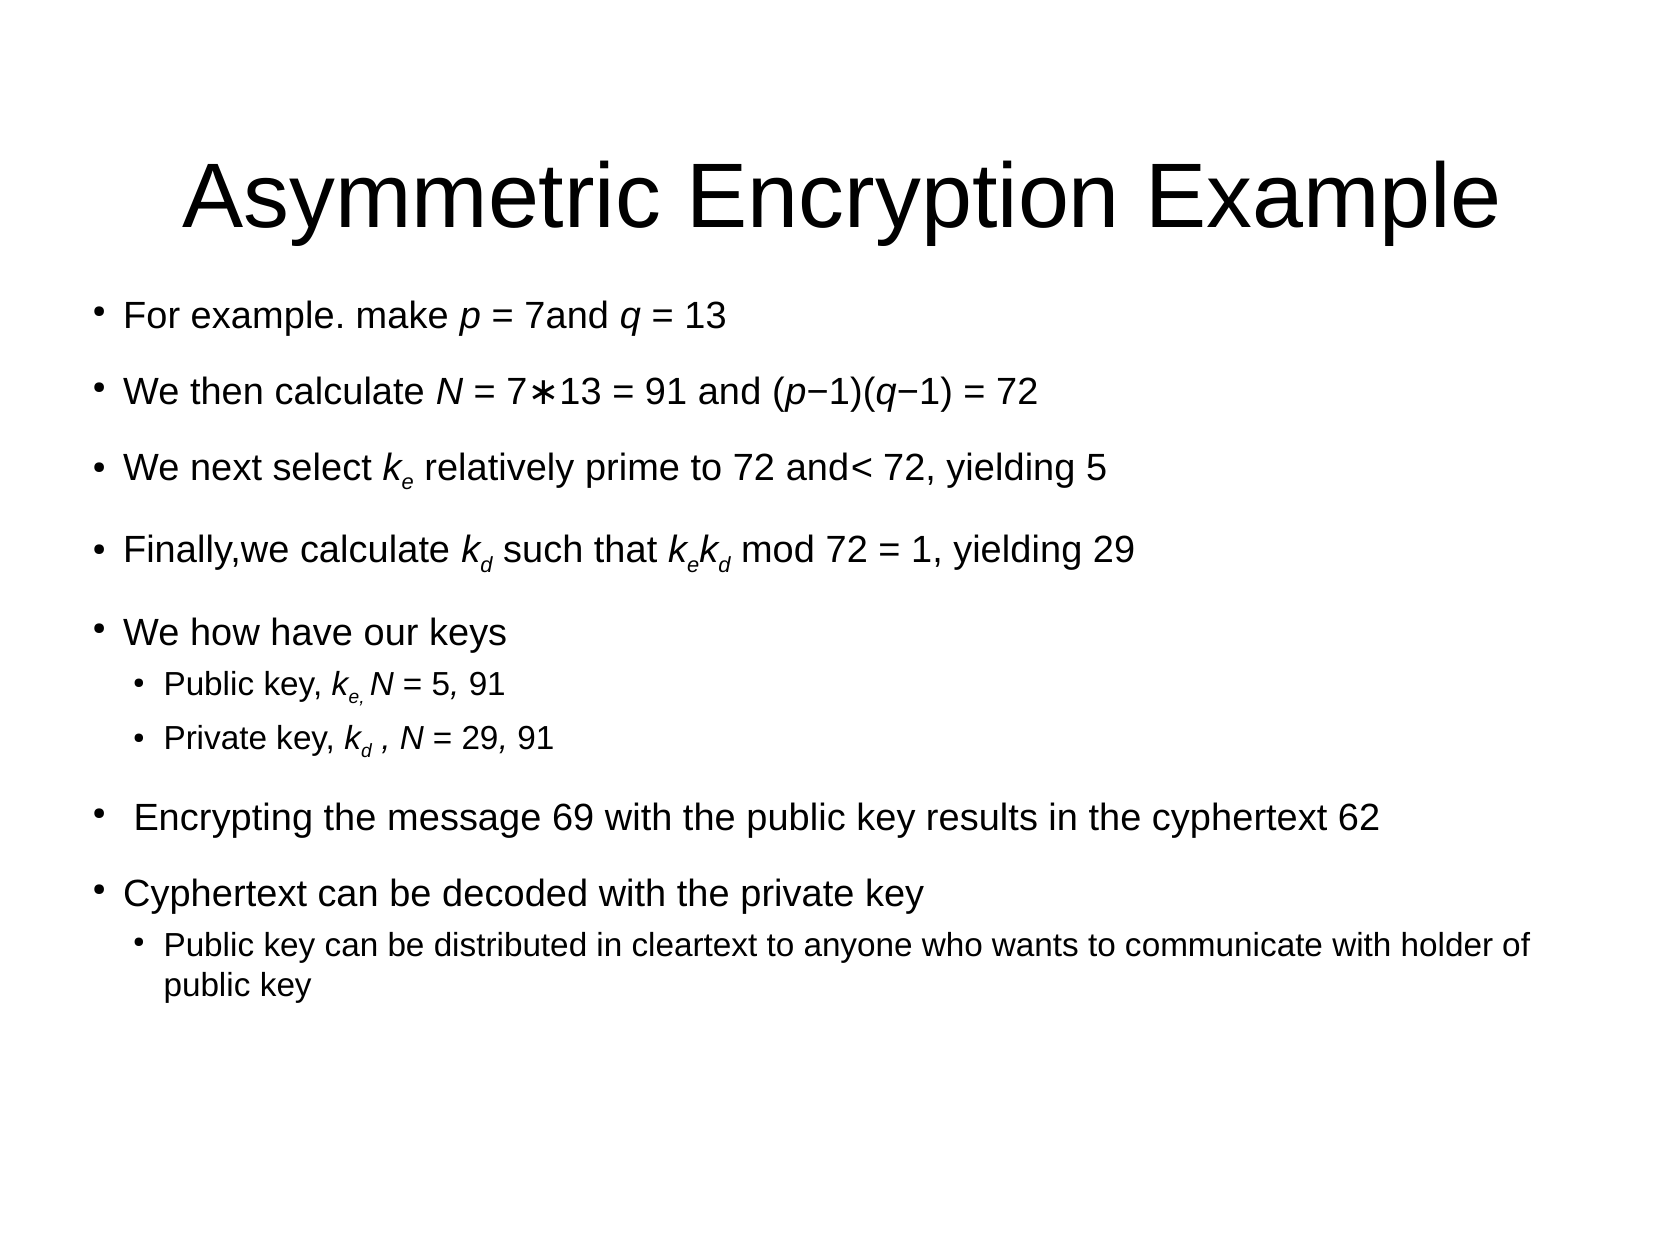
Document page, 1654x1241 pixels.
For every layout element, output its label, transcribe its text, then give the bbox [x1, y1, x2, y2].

title Asymmetric Encryption Example [82, 49, 1571, 257]
list For example. make p = 7and q = 13 We then calculate N = 7∗13 = 91 and (p−1)(q−1) = 72 We next select ke relatively prime to 72 and< 72, yielding 5 Finally,we calculate kd such that kekd mod 72 = 1, yielding 29 We how have our keys Public key, ke, N = 5, 91 Private key, kd , N = 29, 91 Encrypting the message 69 with the public key results in the cyphertext 62 Cyphertext can be decoded with the private key Public key can be distributed in cleartext to anyone who wants to communicate with holder of public key [82, 290, 1571, 1010]
